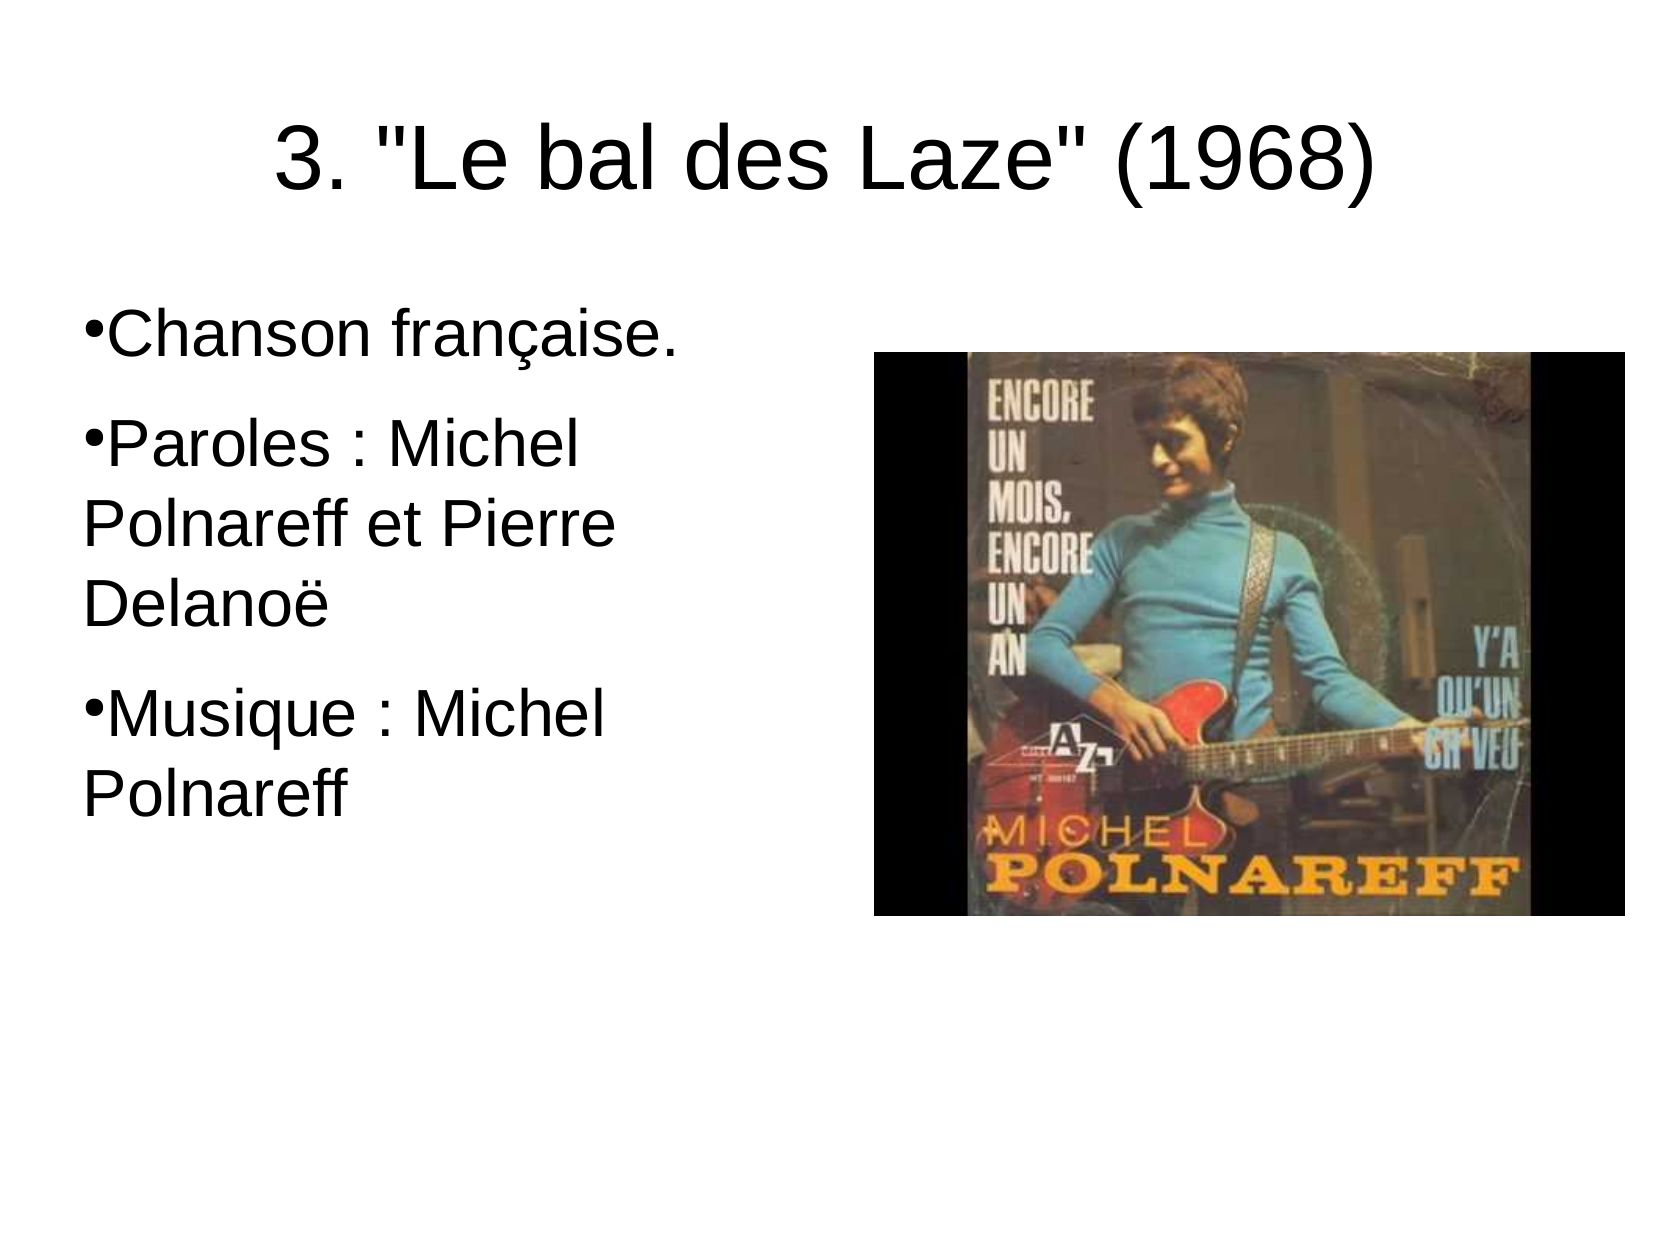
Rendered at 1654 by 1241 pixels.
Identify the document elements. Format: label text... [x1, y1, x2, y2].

title 3. "Le bal des Laze" (1968) [82, 49, 1571, 257]
list Chanson française. Paroles : Michel Polnareff et Pierre Delanoë Musique : Michel Polnareff [82, 290, 809, 1010]
picture [874, 352, 1625, 916]
